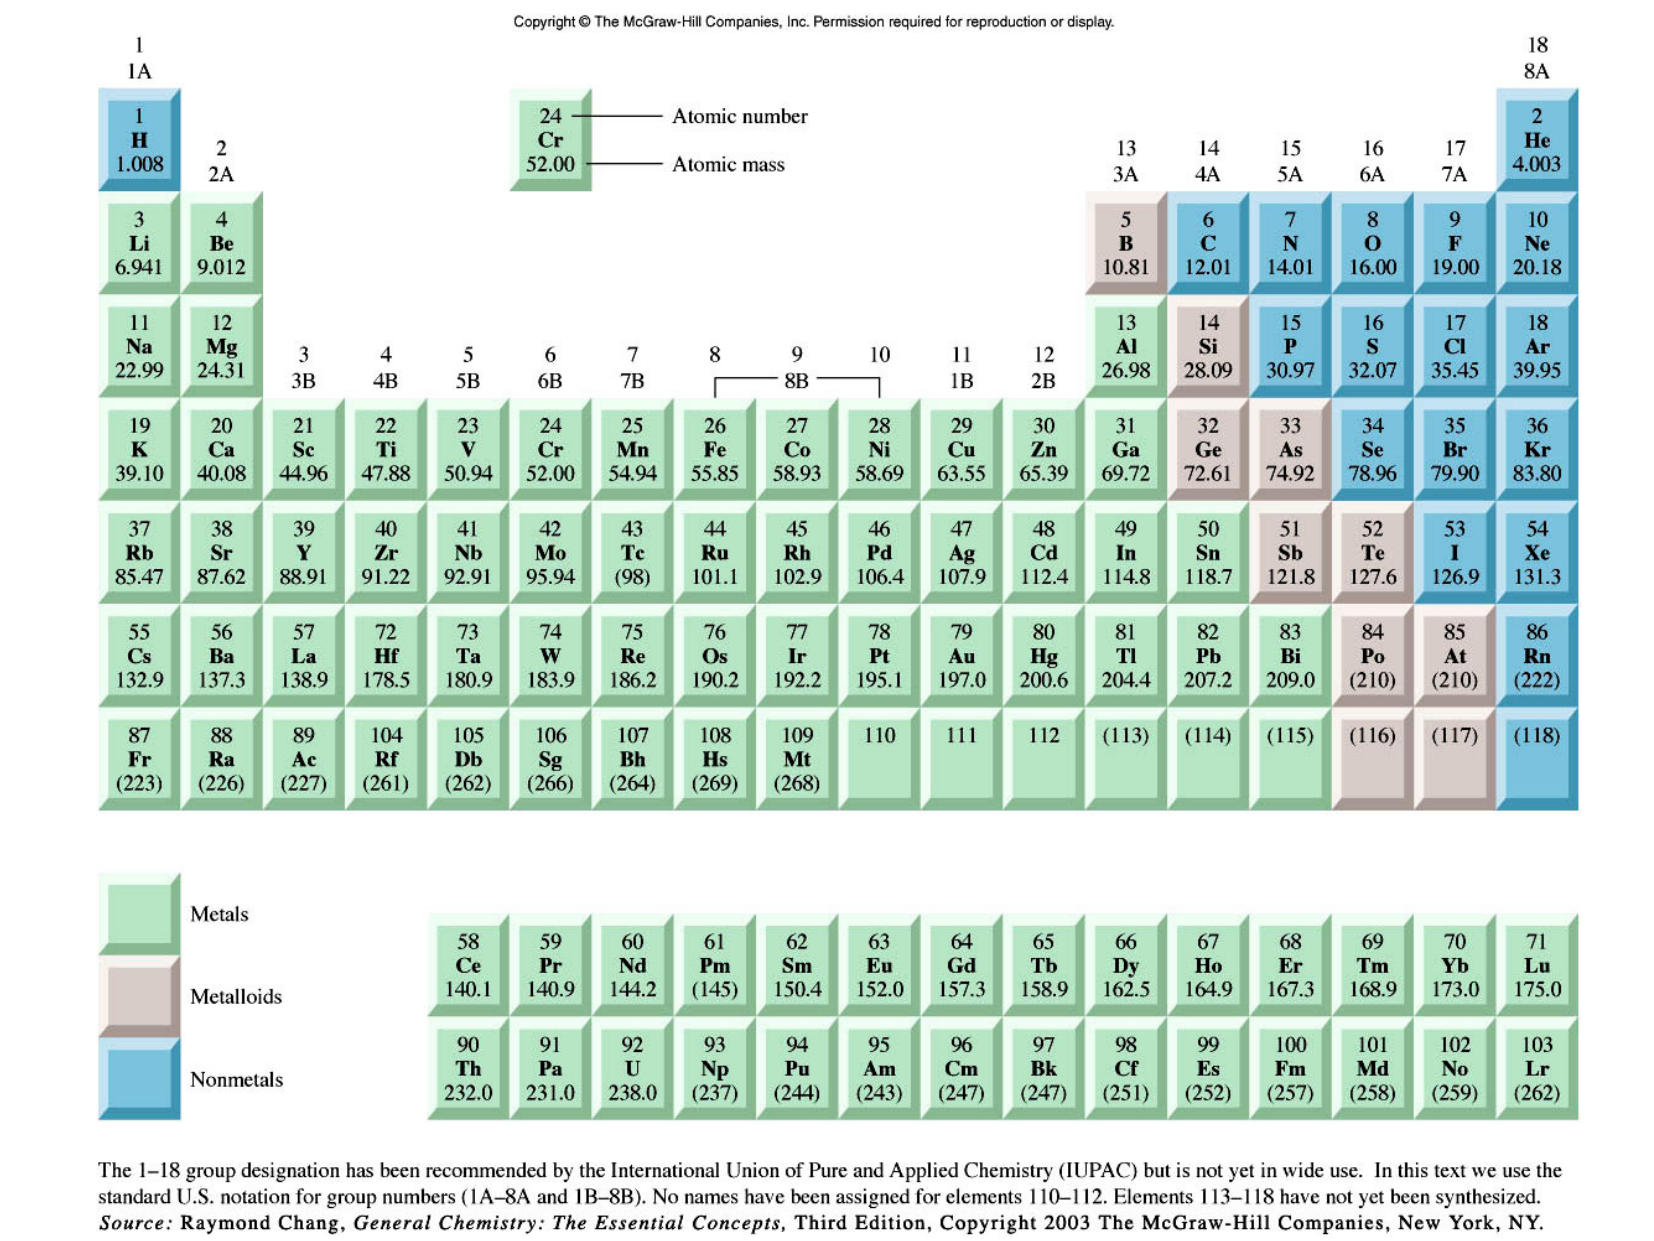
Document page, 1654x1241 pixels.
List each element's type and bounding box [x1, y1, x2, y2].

picture [96, 13, 1581, 1238]
